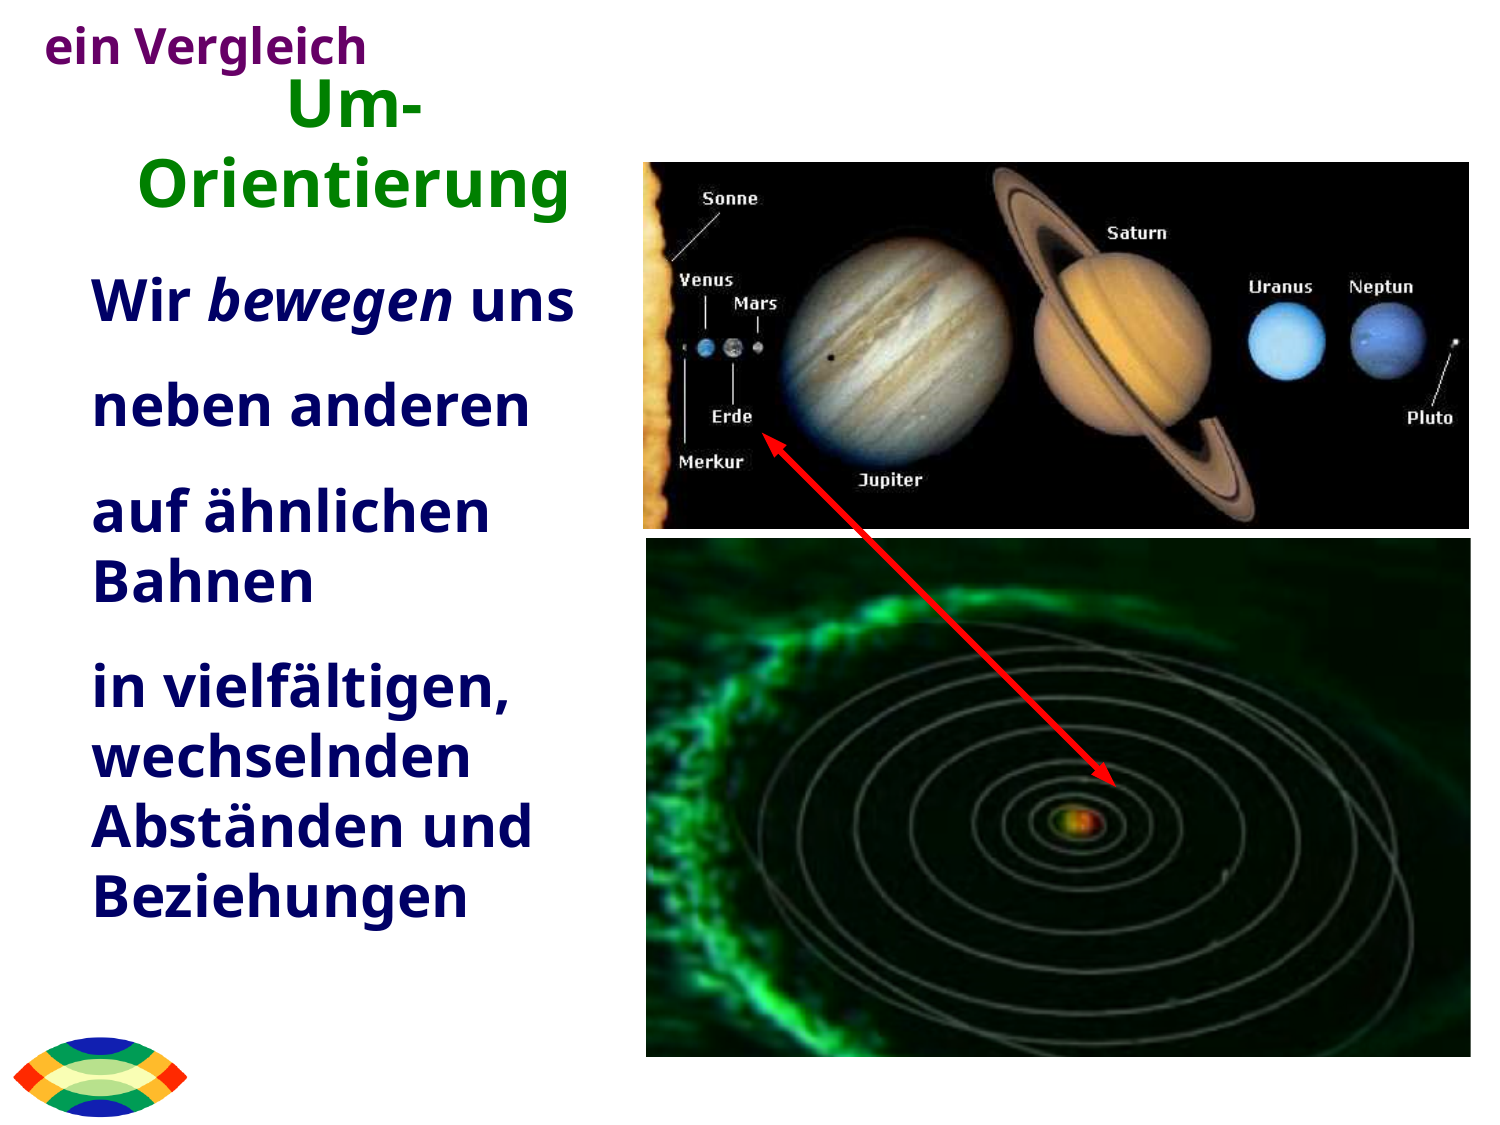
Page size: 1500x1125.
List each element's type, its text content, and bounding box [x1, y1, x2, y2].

text_box ein Vergleich [29, 7, 384, 83]
picture [643, 162, 1469, 529]
text_box Wir bewegen uns neben anderen auf ähnlichen Bahnen in vielfältigen, wechselnden Abständen und Beziehungen [76, 255, 597, 937]
picture [5, 1024, 195, 1125]
text_box Um-Orientierung [65, 53, 644, 149]
picture [646, 538, 1471, 1057]
